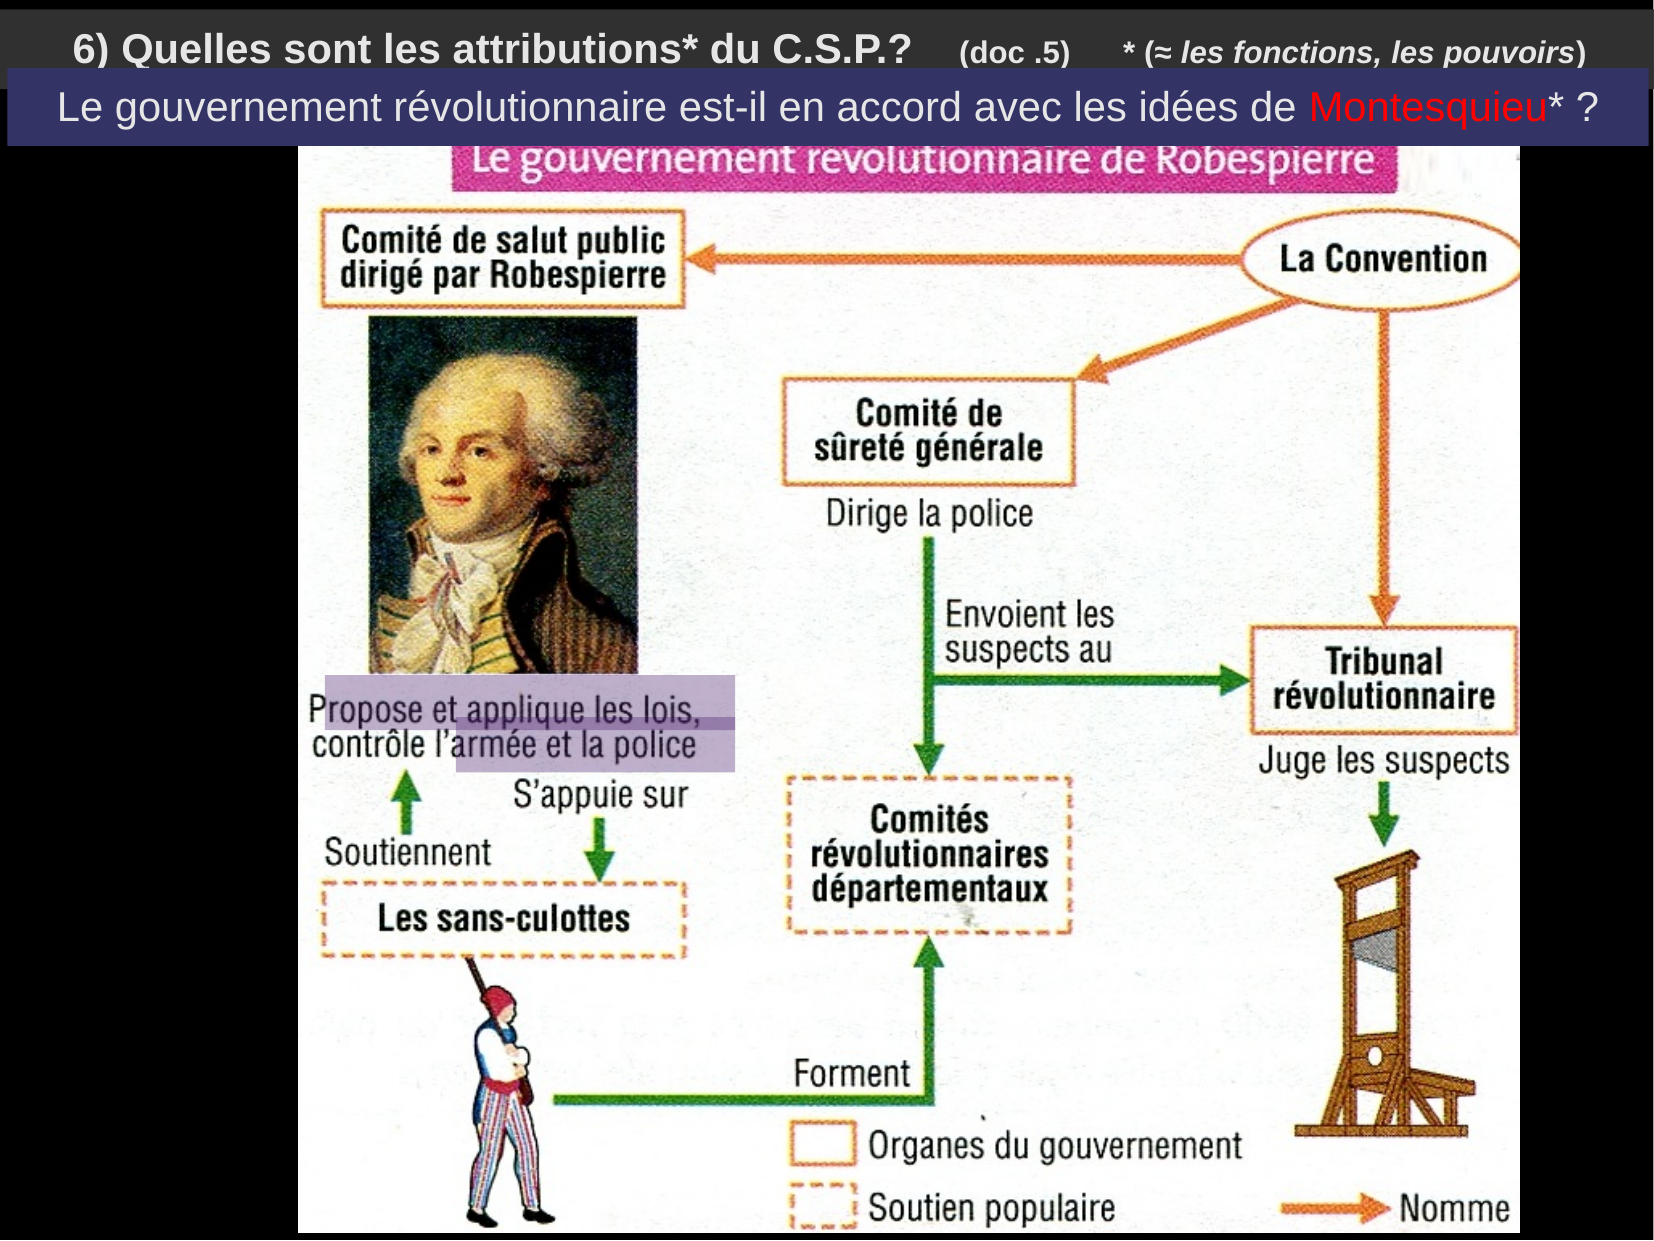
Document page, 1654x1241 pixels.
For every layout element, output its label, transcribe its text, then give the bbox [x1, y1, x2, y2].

text_box Le gouvernement révolutionnaire est-il en accord avec les idées de Montesquieu* ? [7, 67, 1649, 146]
text_box [324, 675, 736, 773]
picture [298, 146, 1520, 1233]
text_box 6) Quelles sont les attributions* du C.S.P.? (doc .5) * (≈ les fonctions, les pouvoirs) [0, 9, 1654, 90]
